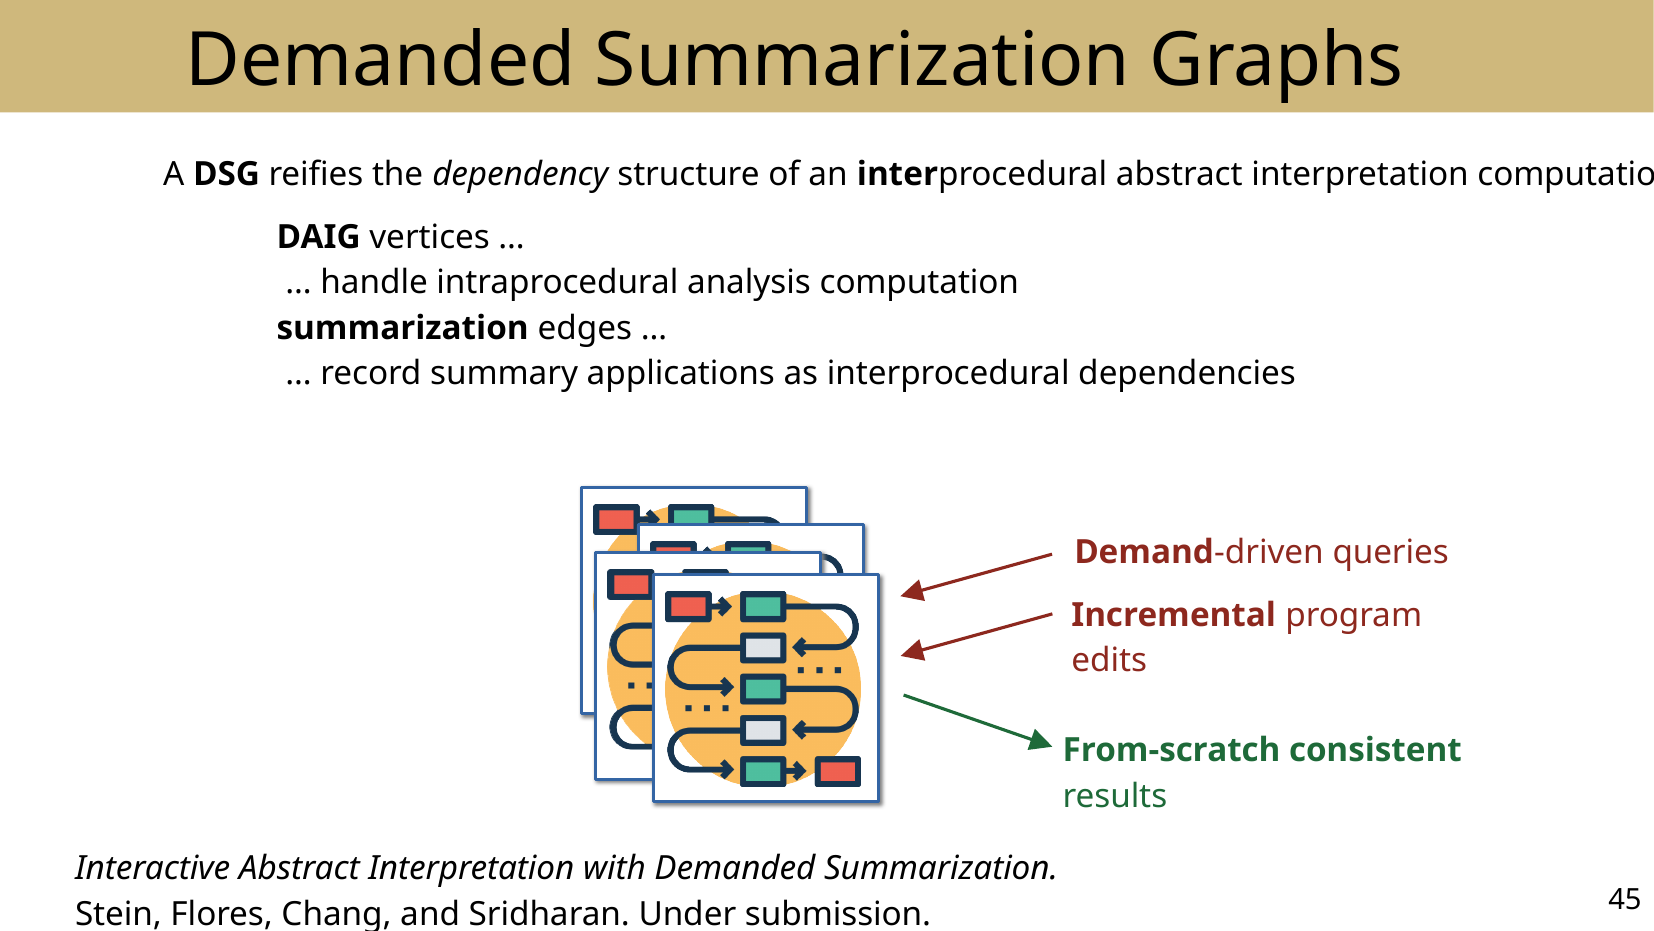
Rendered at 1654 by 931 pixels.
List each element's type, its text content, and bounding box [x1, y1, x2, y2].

picture [650, 541, 846, 574]
text_box DAIG vertices … … handle intraprocedural analysis computation summarization edges … … record summary applications as interprocedural dependencies [276, 213, 1402, 413]
text_box Incremental program edits [1071, 590, 1485, 638]
text_box Interactive Abstract Interpretation with Demanded Summarization. Stein, Flores, Chang, and Sridharan. Under submission. [75, 844, 1013, 931]
title Demanded Summarization Graphs [0, 0, 1576, 113]
text_box A DSG reifies the dependency structure of an interprocedural abstract interpretation computation [163, 150, 1542, 197]
text_box From-scratch consistent results [1062, 726, 1551, 788]
picture [665, 591, 861, 787]
picture [607, 569, 803, 764]
picture [593, 504, 789, 699]
text_box Demand-driven queries [1074, 528, 1479, 590]
text_box [581, 487, 879, 802]
